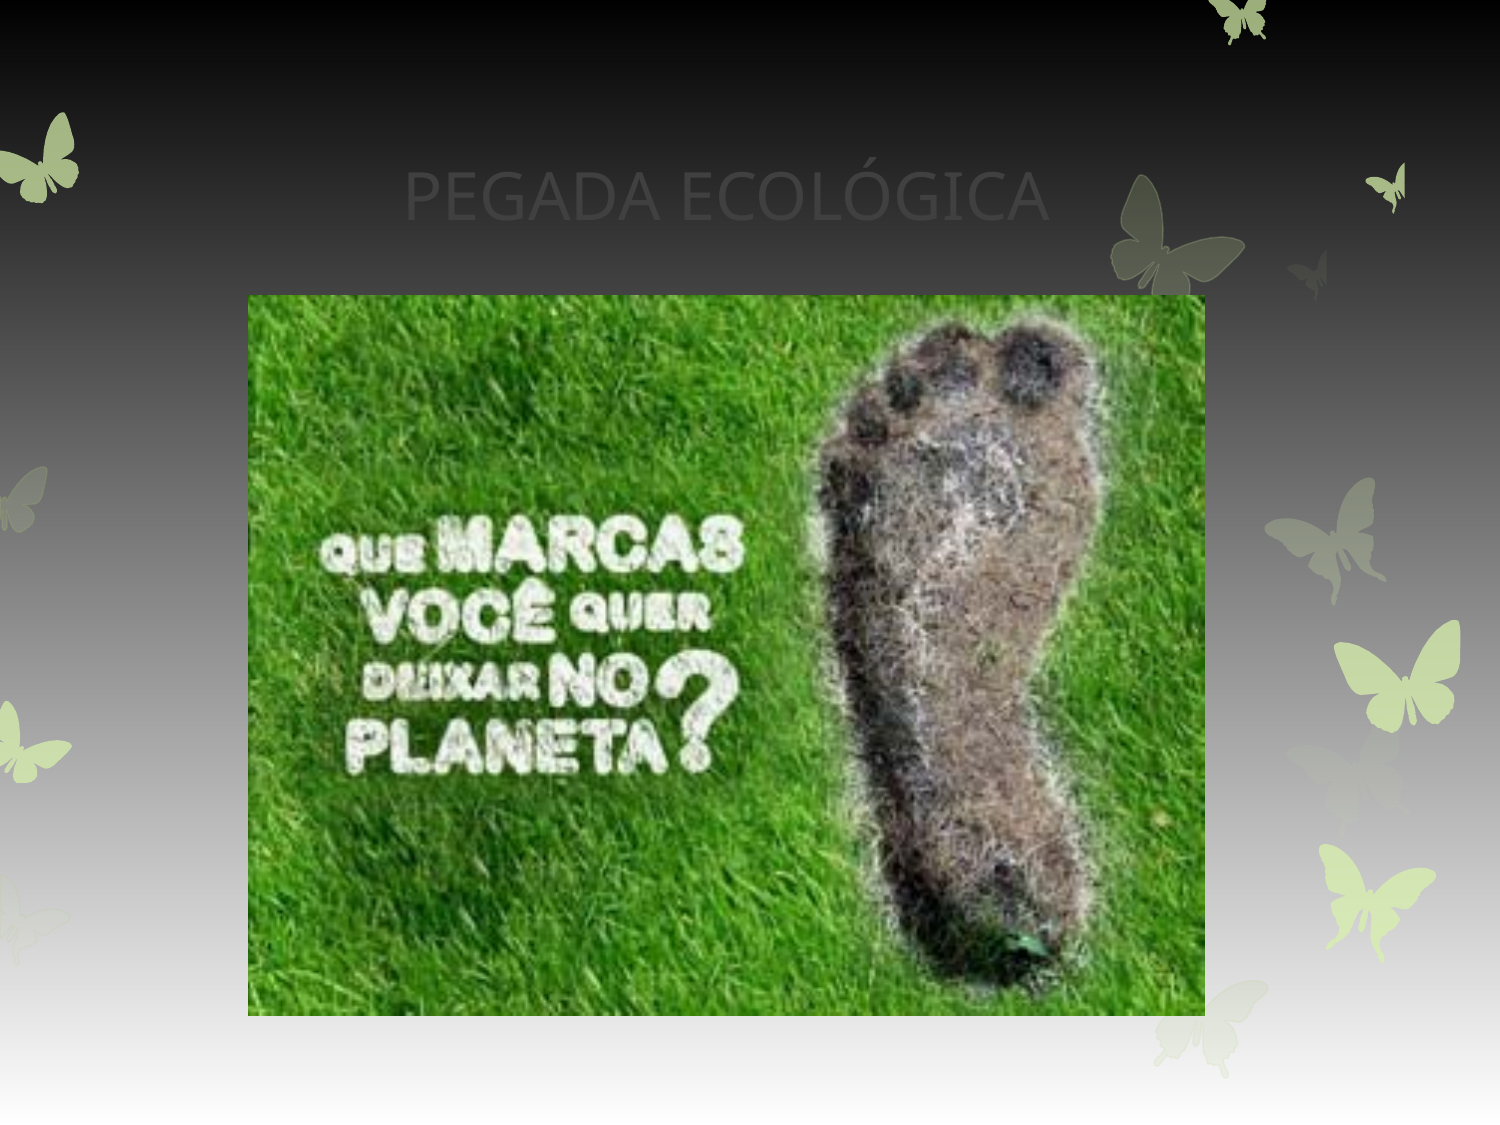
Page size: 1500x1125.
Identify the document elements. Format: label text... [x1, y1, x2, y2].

picture [248, 295, 1205, 1016]
title PEGADA ECOLÓGICA [47, 92, 1406, 296]
